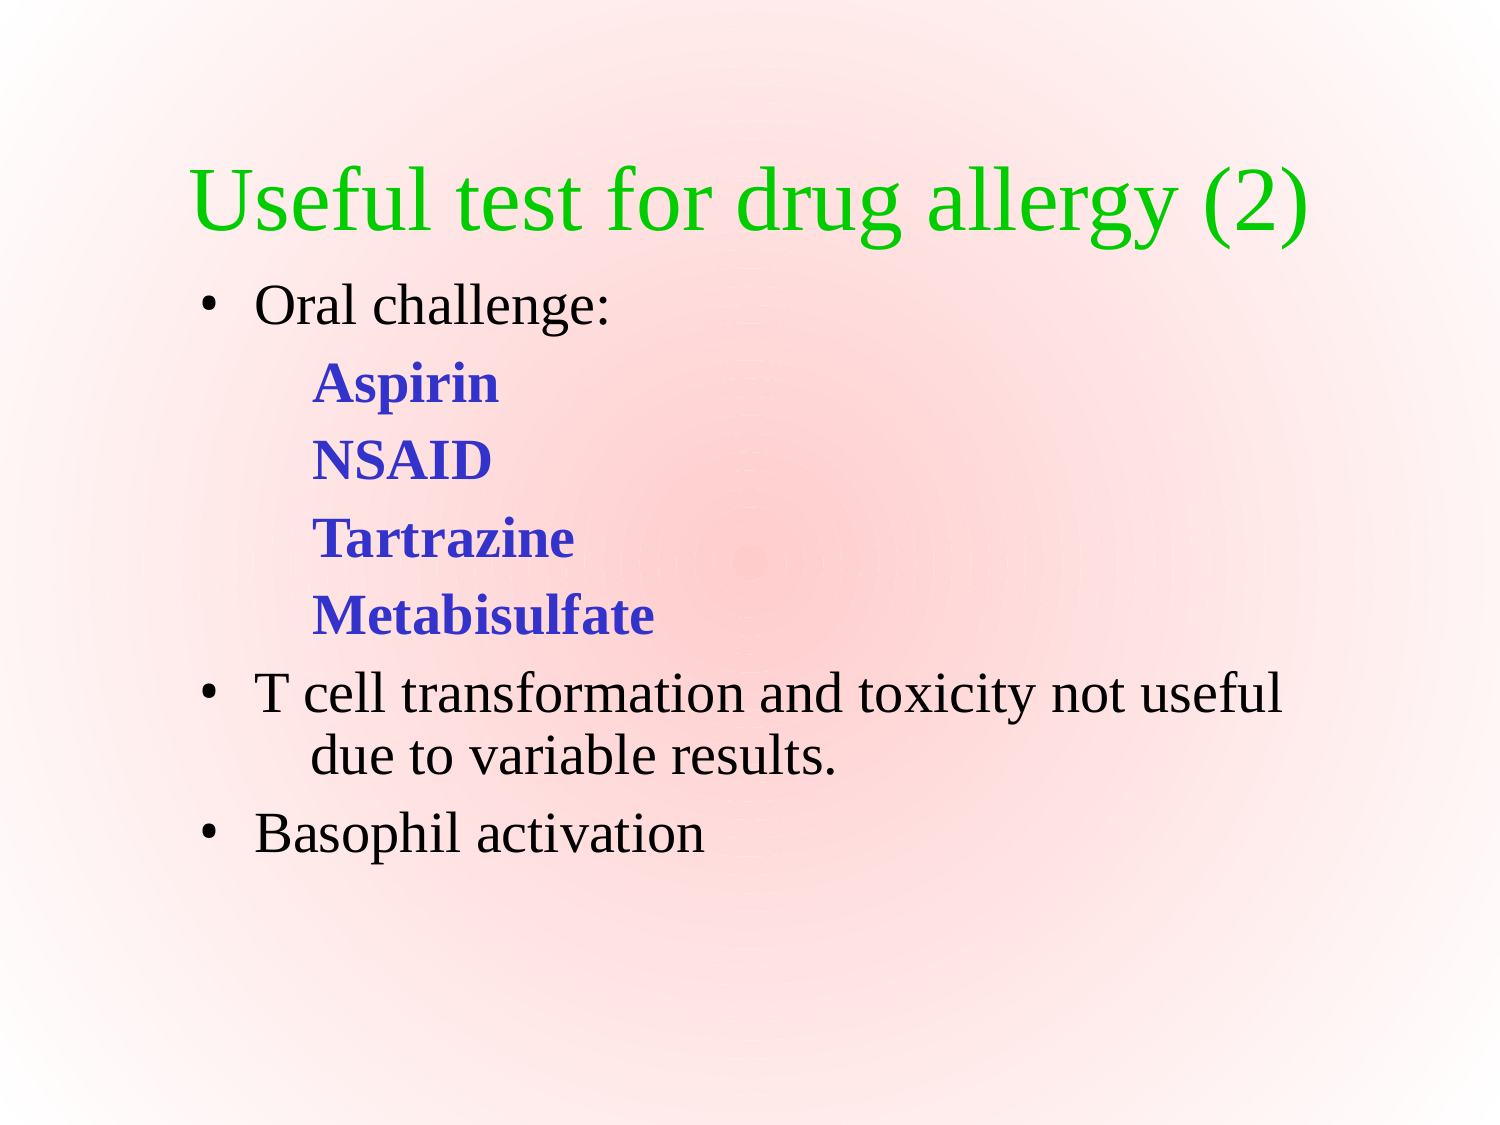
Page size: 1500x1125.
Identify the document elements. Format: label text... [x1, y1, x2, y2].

list Oral challenge: Aspirin NSAID Tartrazine Metabisulfate T cell transformation and toxicity not useful due to variable results. Basophil activation [183, 267, 1353, 918]
title Useful test for drug allergy (2) [112, 99, 1388, 288]
